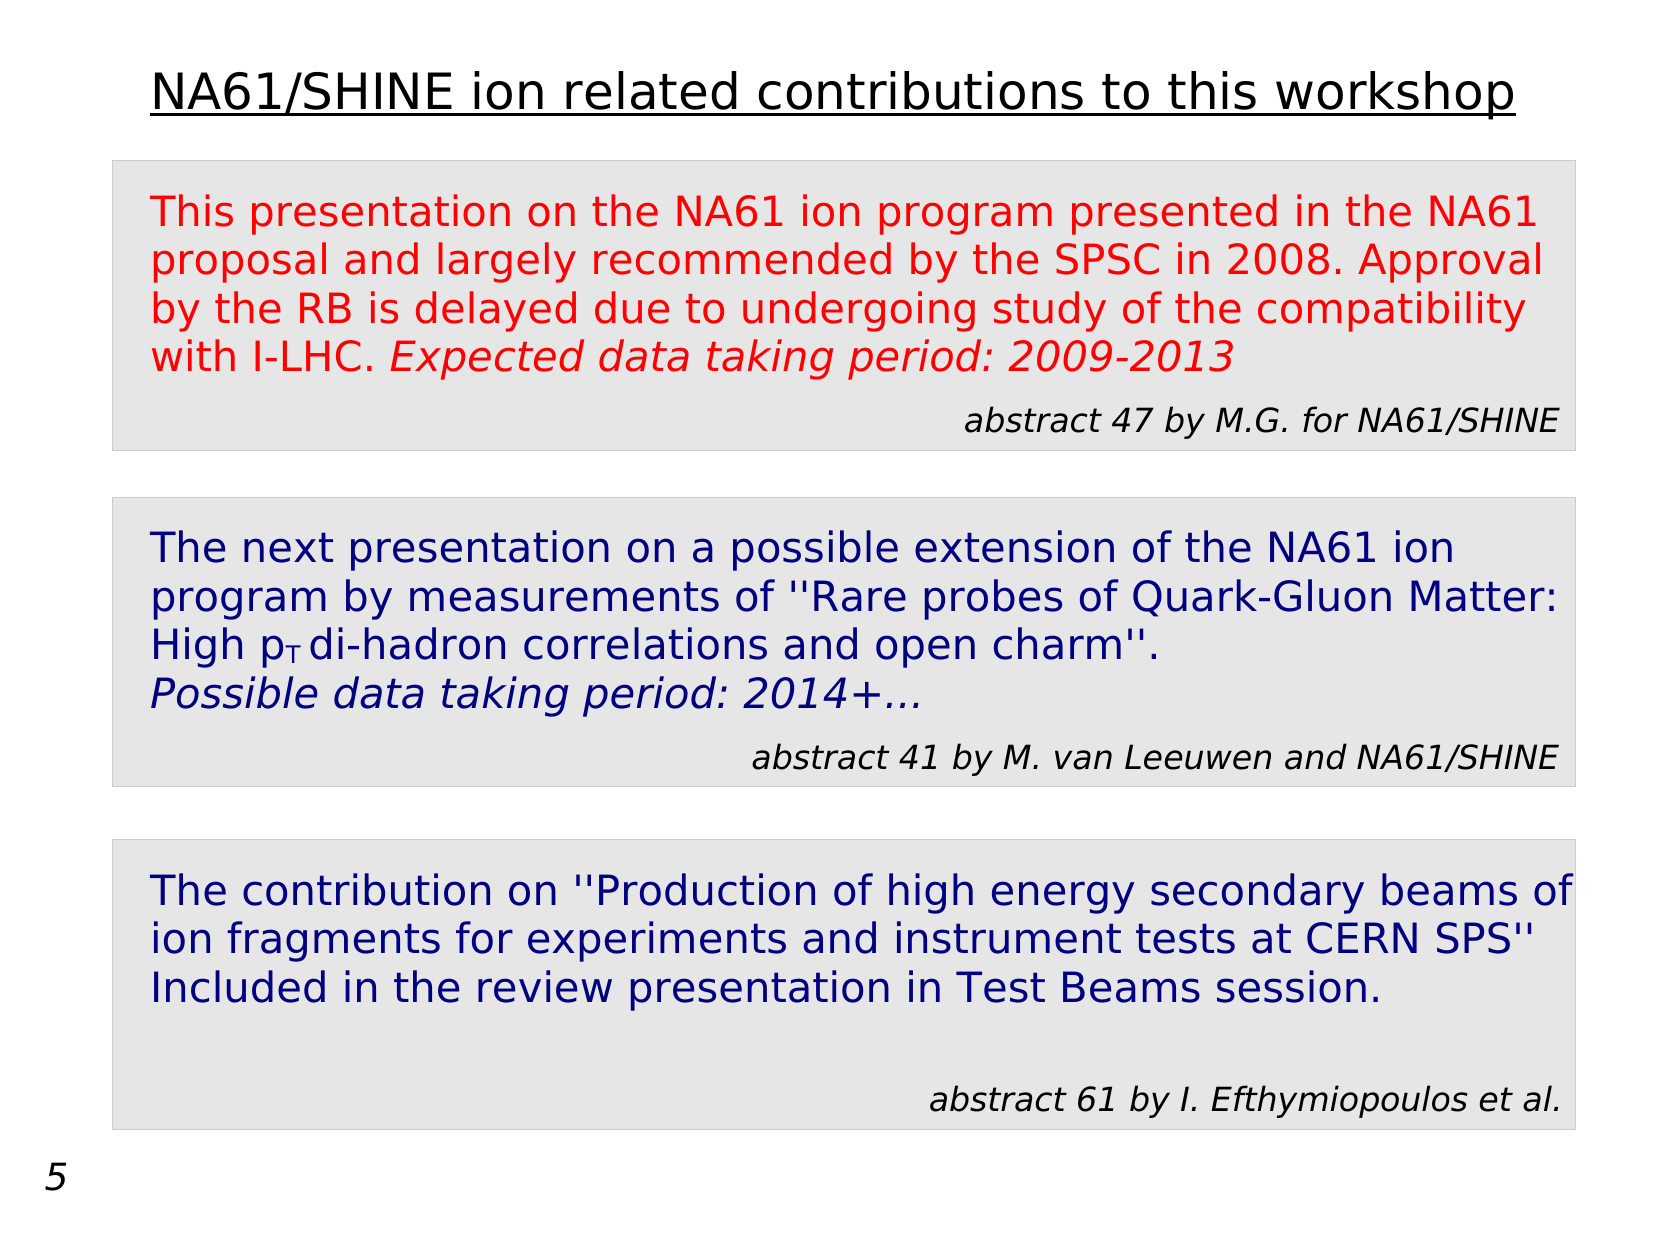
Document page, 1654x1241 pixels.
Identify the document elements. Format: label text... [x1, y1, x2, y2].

text_box This presentation on the NA61 ion program presented in the NA61 proposal and largely recommended by the SPSC in 2008. Approval by the RB is delayed due to undergoing study of the compatibility with I-LHC. Expected data taking period: 2009-2013 [150, 187, 1553, 382]
text_box The contribution on ''Production of high energy secondary beams of ion fragments for experiments and instrument tests at CERN SPS'' Included in the review presentation in Test Beams session. [150, 866, 1572, 1061]
text_box [112, 839, 1576, 1130]
text_box [112, 160, 1576, 451]
text_box abstract 61 by I. Efthymiopoulos et al. [928, 1080, 1564, 1120]
text_box NA61/SHINE ion related contributions to this workshop [150, 63, 1519, 122]
text_box [112, 497, 1576, 787]
text_box abstract 41 by M. van Leeuwen and NA61/SHINE [751, 738, 1561, 777]
text_box The next presentation on a possible extension of the NA61 ion program by measurements of ''Rare probes of Quark-Gluon Matter: High pT di-hadron correlations and open charm''. Possible data taking period: 2014+... [150, 524, 1558, 780]
text_box abstract 47 by M.G. for NA61/SHINE [964, 401, 1562, 441]
